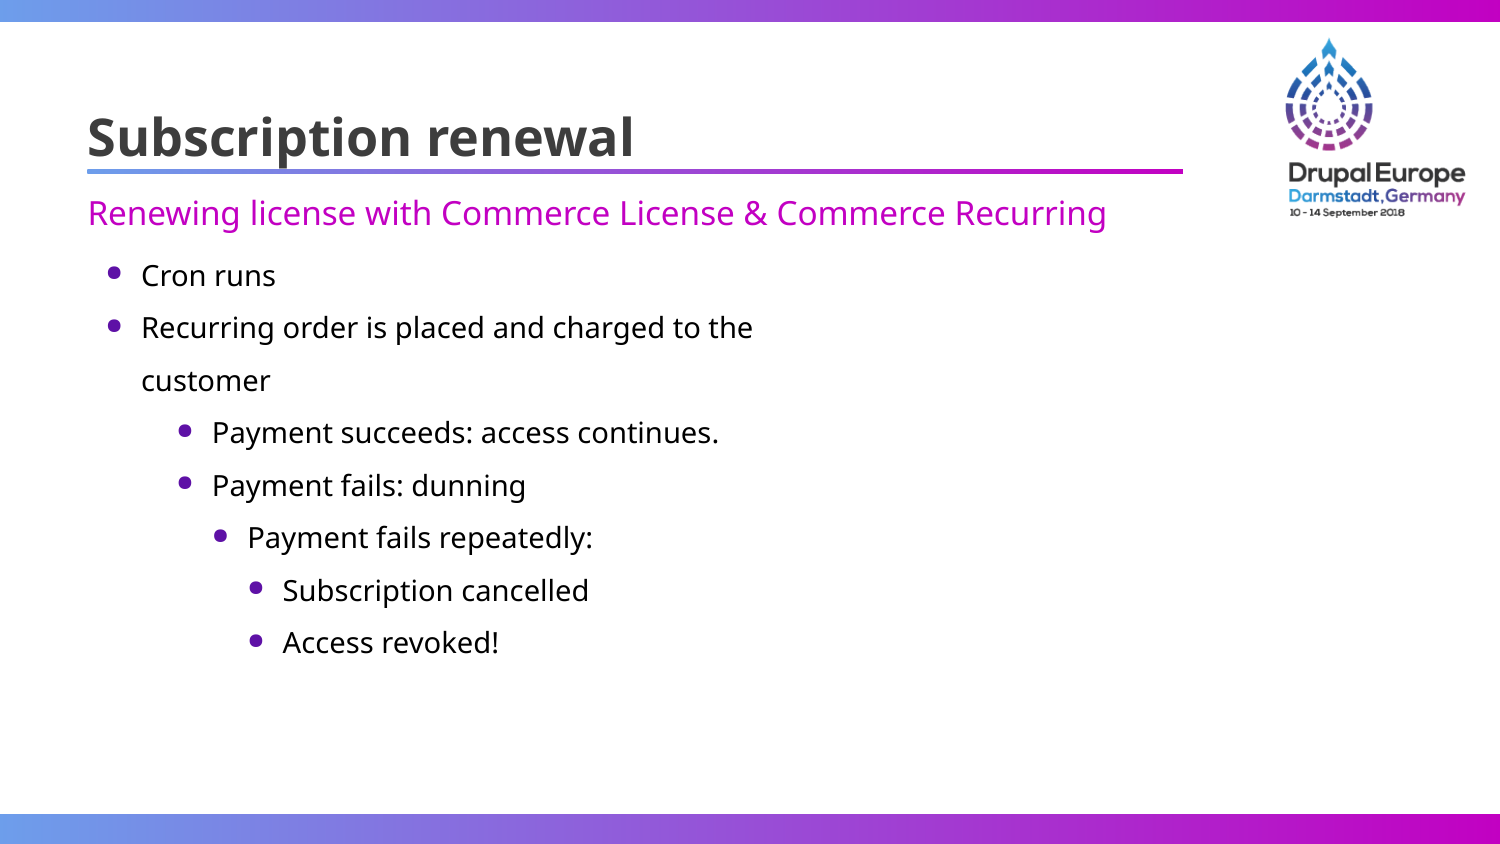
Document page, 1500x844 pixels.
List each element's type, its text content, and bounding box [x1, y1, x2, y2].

text_box Cron runs Recurring order is placed and charged to the customer Payment succeeds: access continues. Payment fails: dunning Payment fails repeatedly: Subscription cancelled Access revoked! [90, 224, 883, 682]
text_box [0, 0, 1500, 22]
text_box Renewing license with Commerce License & Commerce Recurring [72, 171, 1215, 224]
picture [1285, 37, 1466, 219]
text_box Subscription renewal [72, 89, 964, 171]
text_box [0, 814, 1500, 844]
